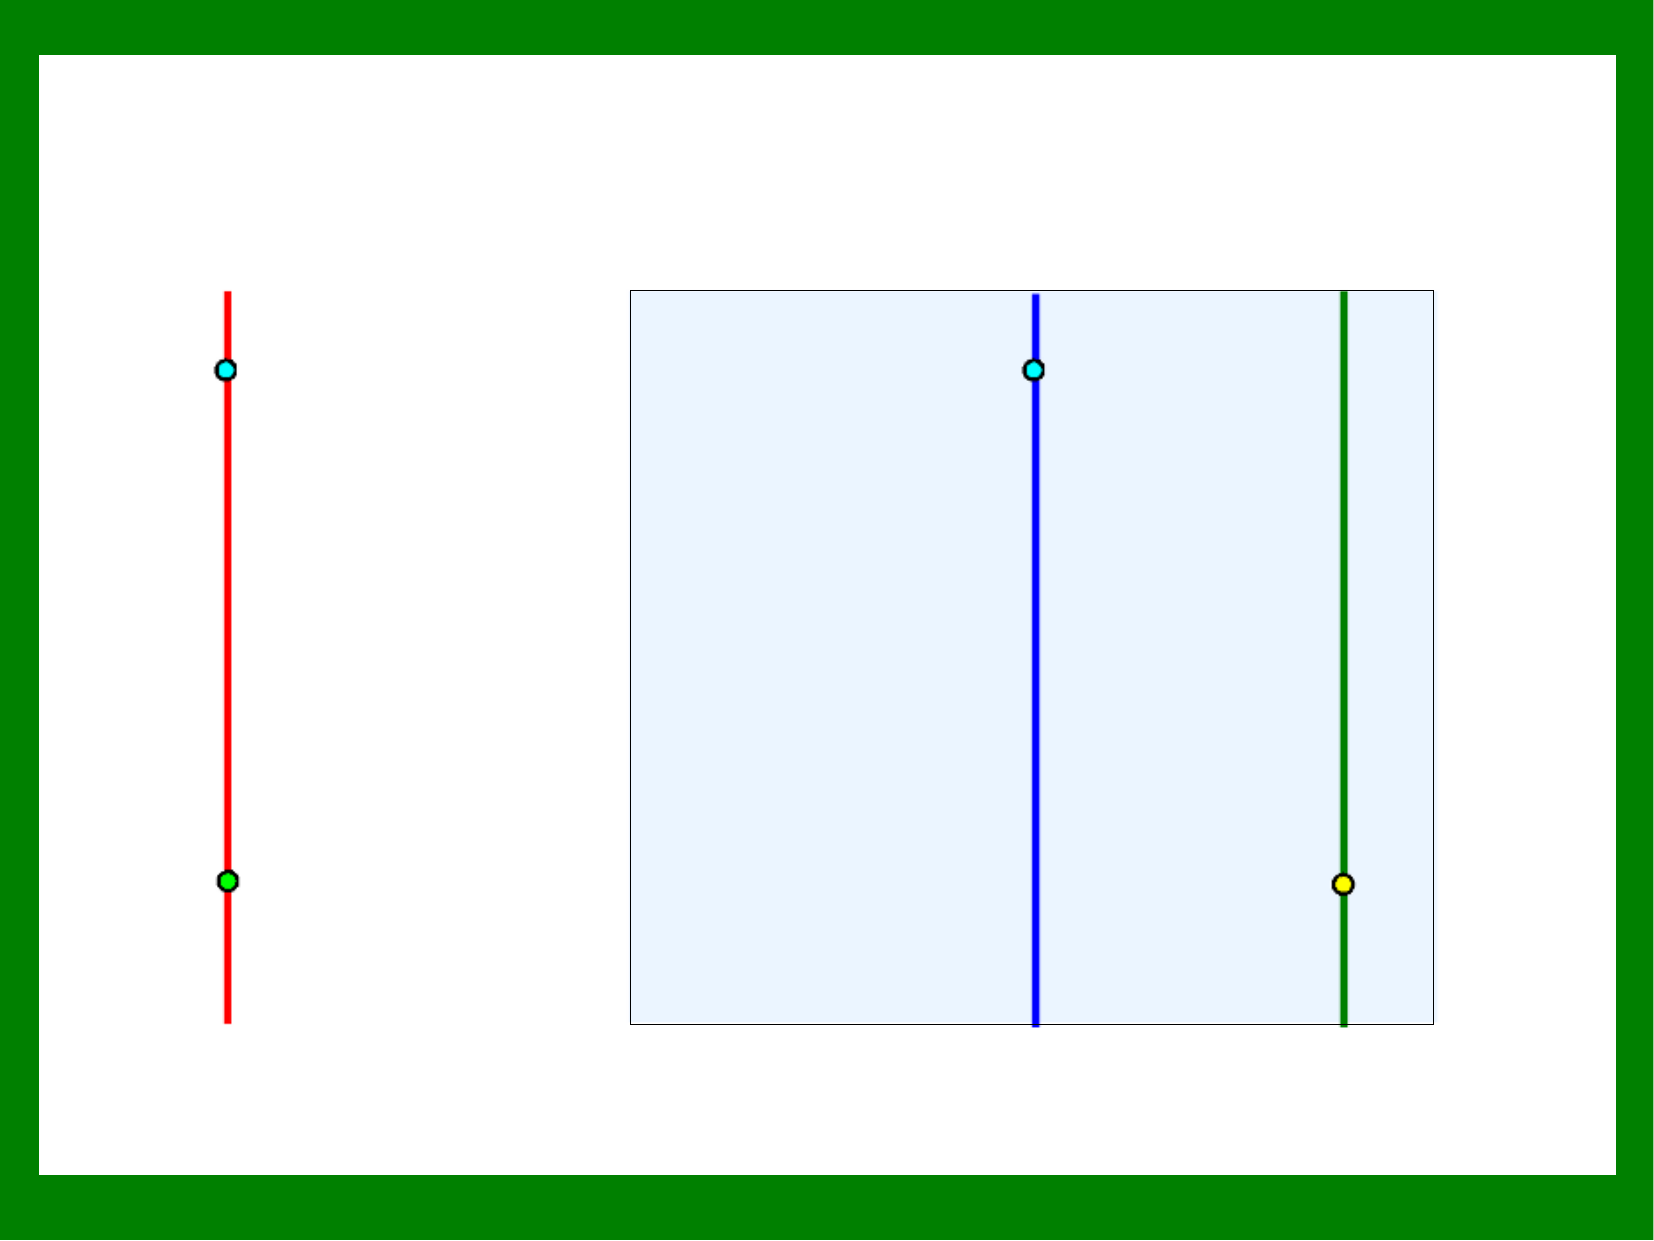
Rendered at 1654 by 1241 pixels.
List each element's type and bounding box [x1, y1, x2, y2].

picture [39, 55, 1616, 1175]
